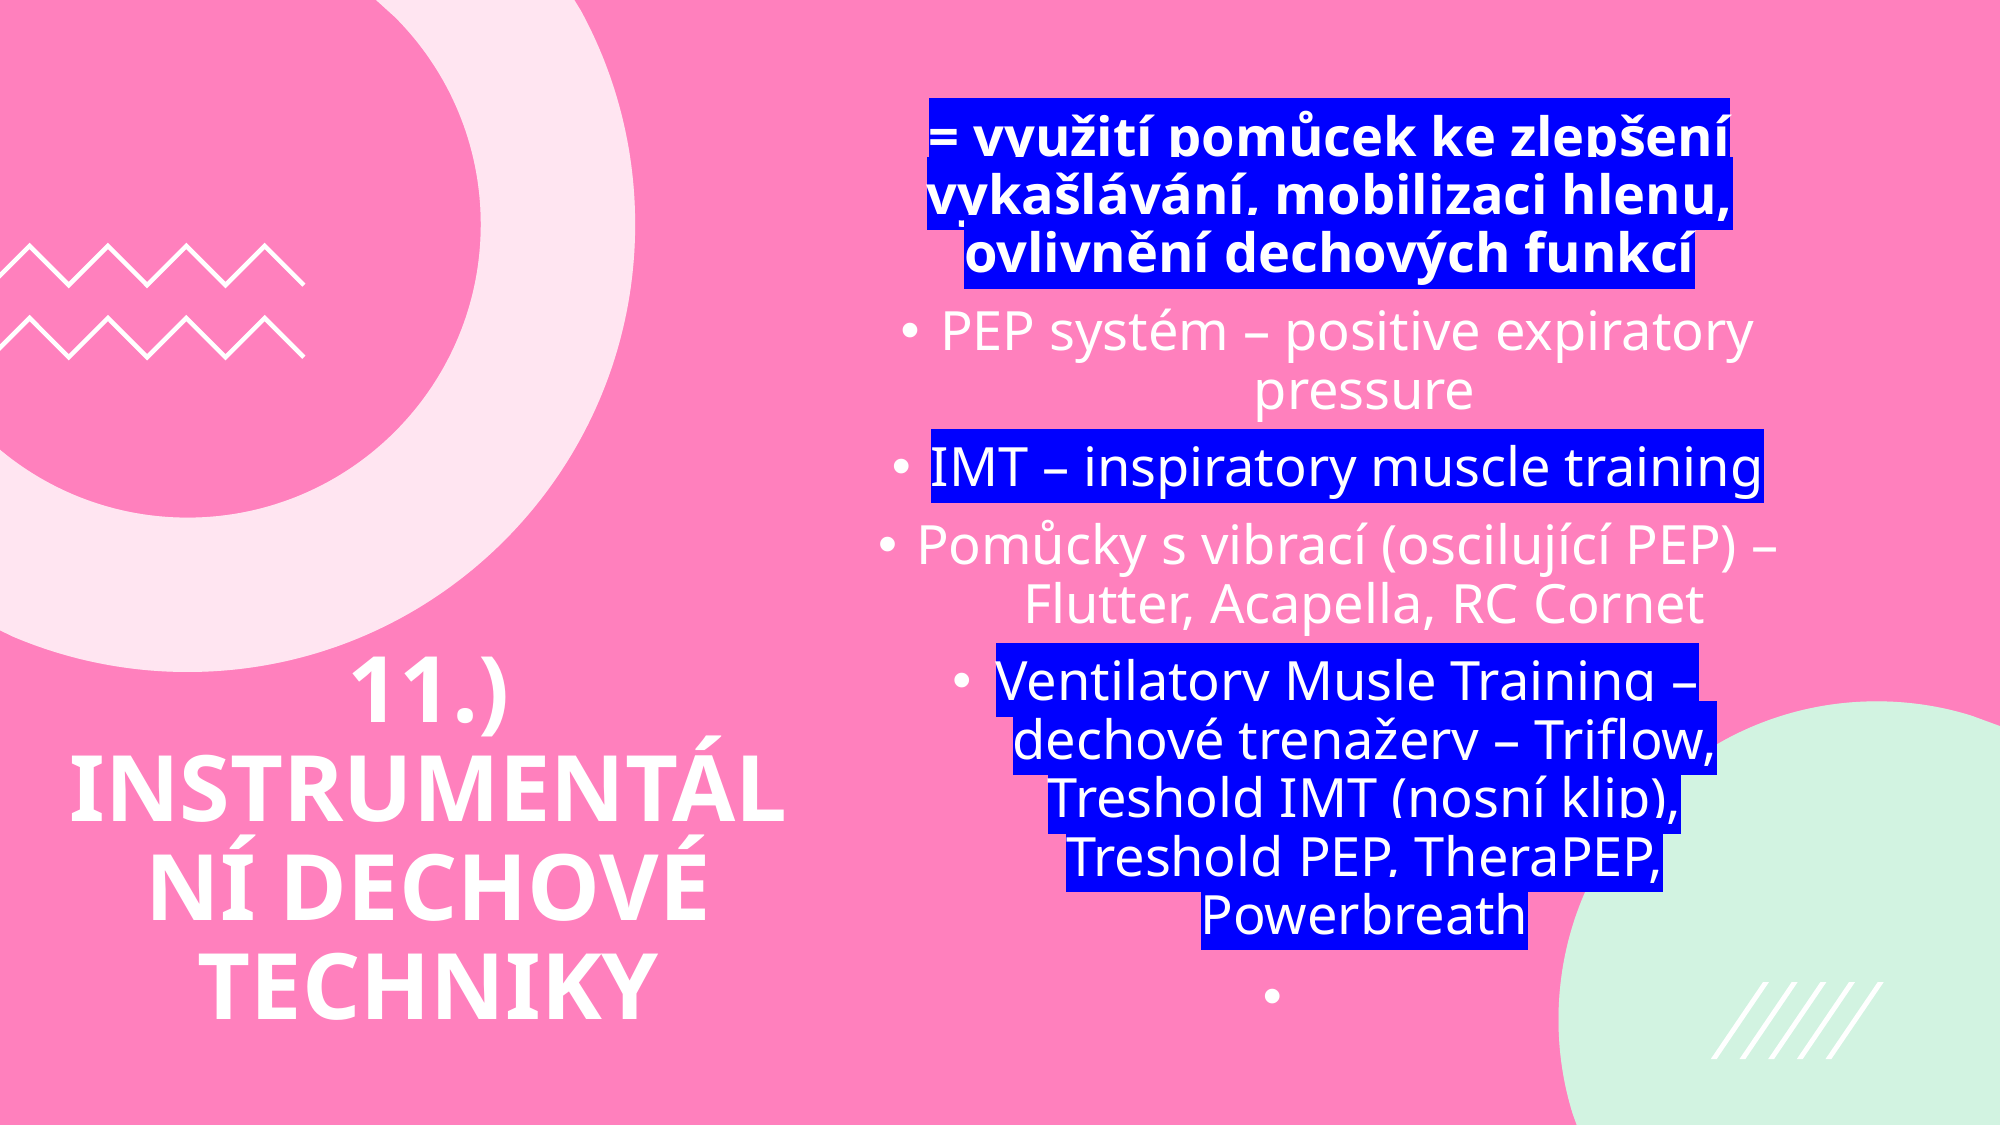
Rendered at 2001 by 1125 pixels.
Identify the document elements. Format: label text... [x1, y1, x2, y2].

title 11.) INSTRUMENTÁLNÍ DECHOVÉ TECHNIKY [48, 577, 809, 1105]
list = využití pomůcek ke zlepšení vykašlávání, mobilizaci hlenu, ovlivnění dechových funkcí PEP systém – positive expiratory pressure IMT – inspiratory muscle training Pomůcky s vibrací (oscilující PEP) – Flutter, Acapella, RC Cornet Ventilatory Musle Training – dechové trenažery – Triflow, Treshold IMT (nosní klip), Treshold PEP, TheraPEP, Powerbreath [858, 101, 1802, 971]
text_box [0, 0, 2000, 1125]
